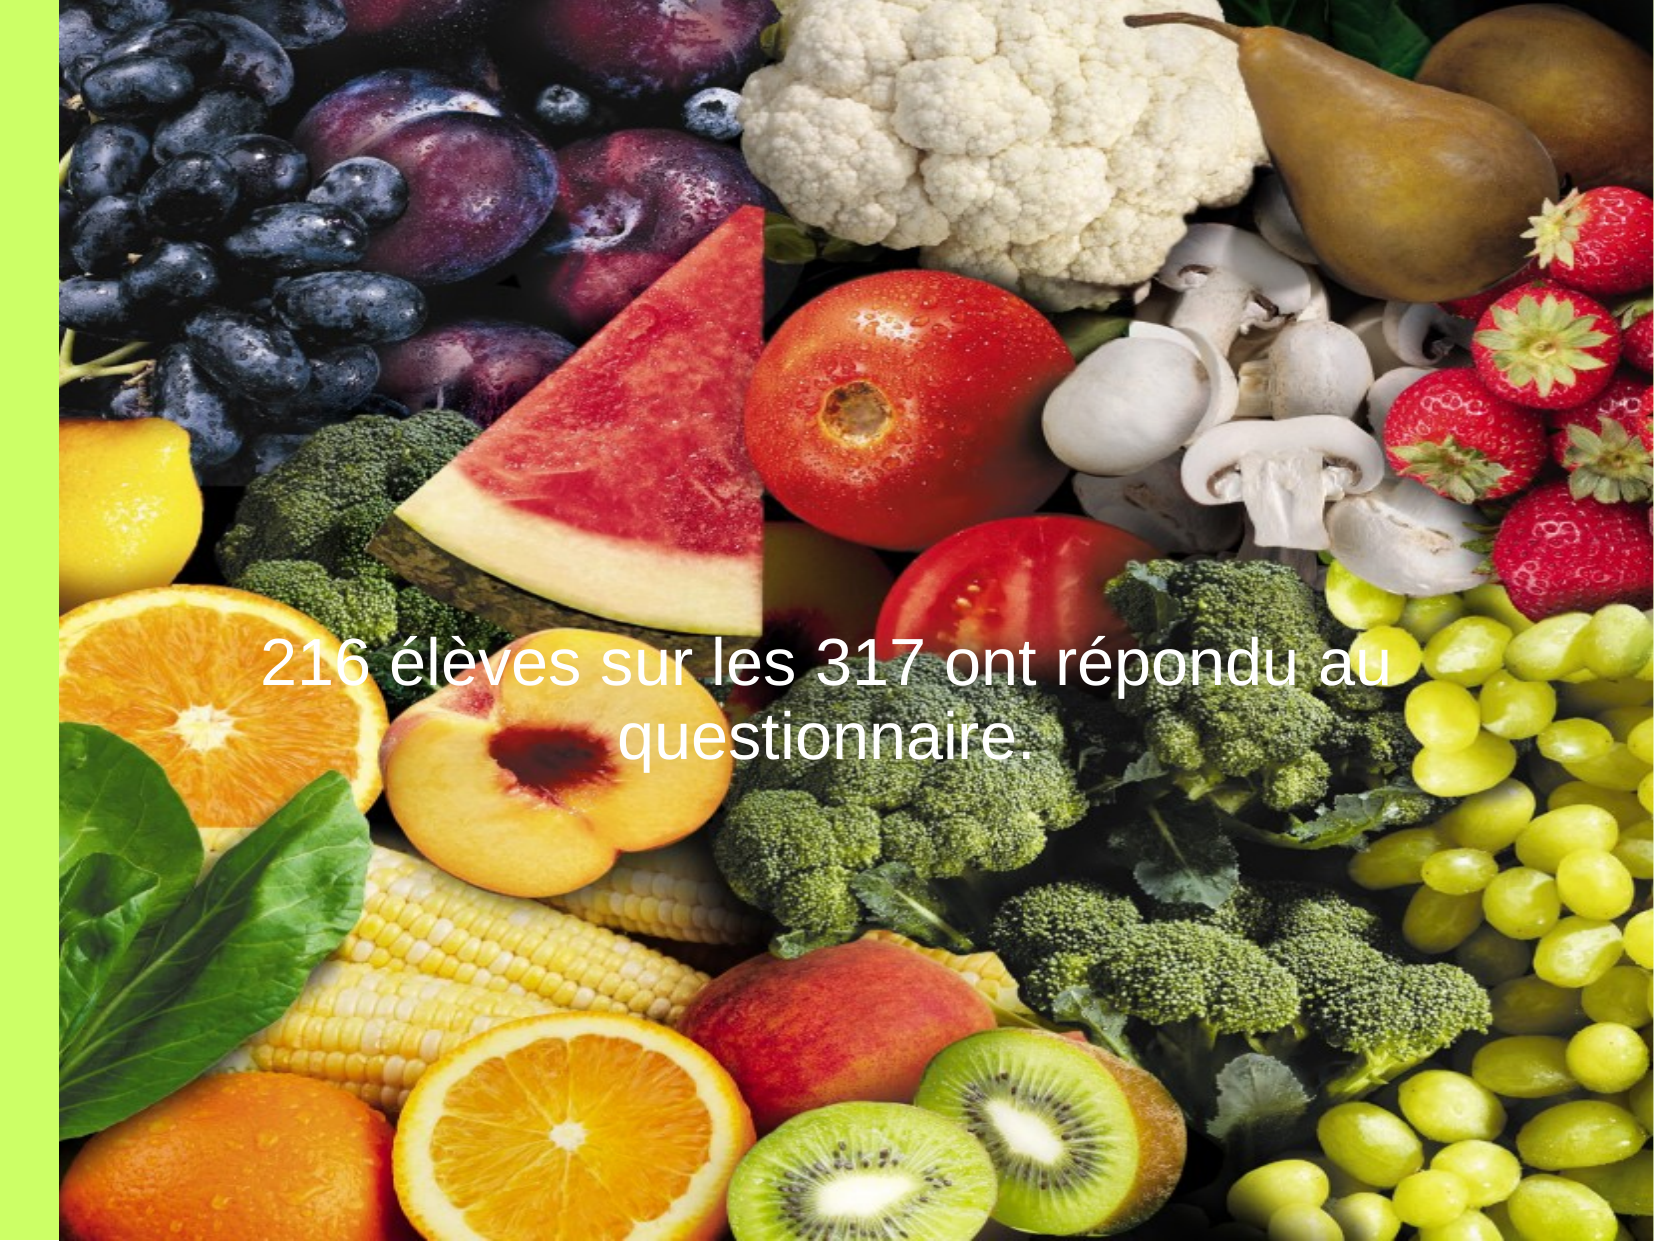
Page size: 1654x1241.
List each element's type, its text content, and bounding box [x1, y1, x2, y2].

subtitle 216 élèves sur les 317 ont répondu au questionnaire. [82, 290, 1571, 1109]
picture [59, 0, 1654, 1241]
